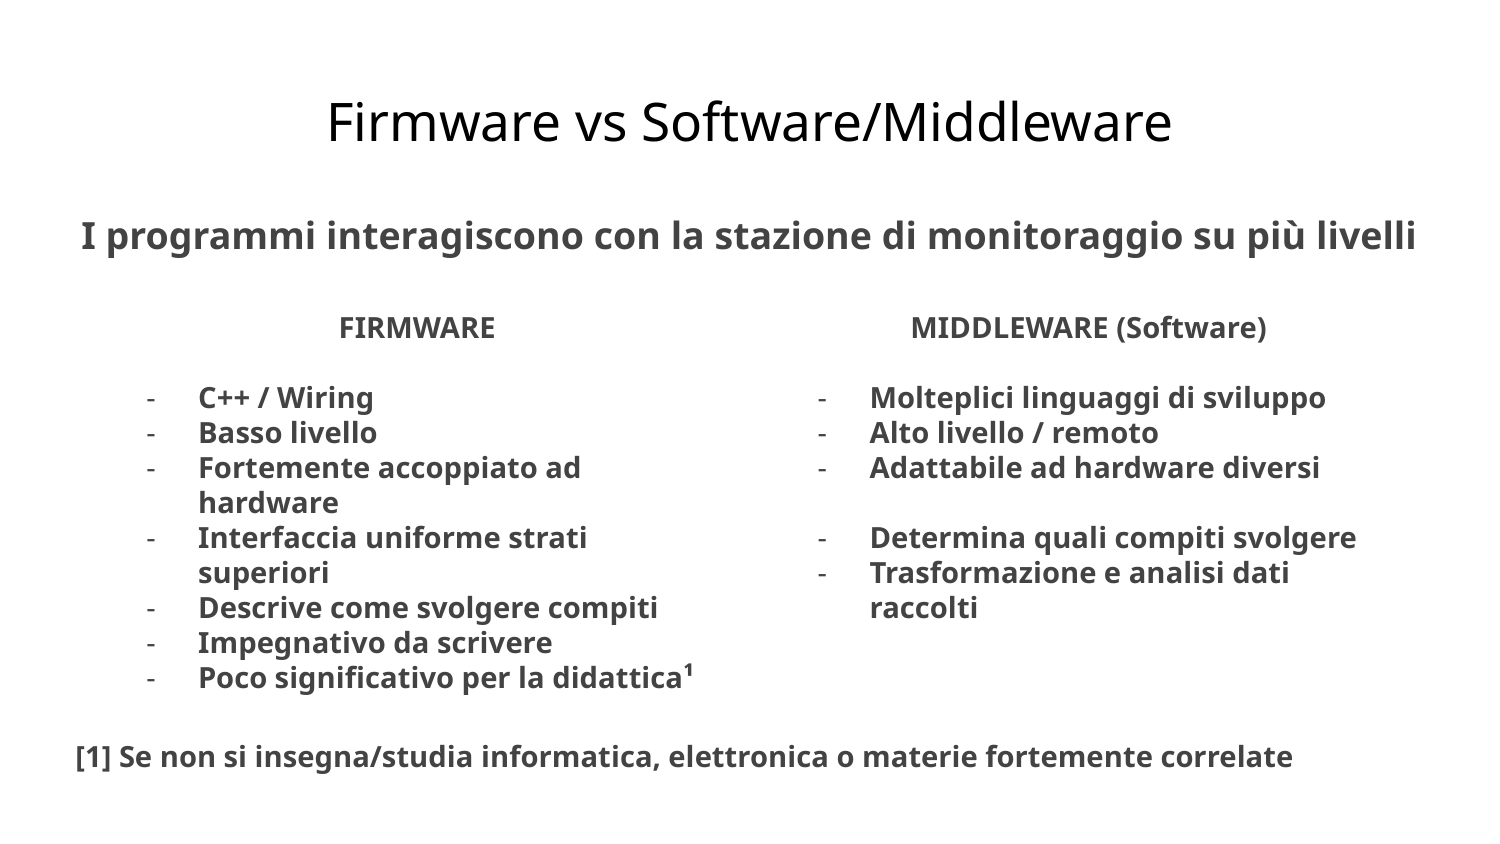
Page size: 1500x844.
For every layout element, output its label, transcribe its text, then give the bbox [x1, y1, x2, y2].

text_box I programmi interagiscono con la stazione di monitoraggio su più livelli [0, 197, 1500, 308]
text_box [1] Se non si insegna/studia informatica, elettronica o materie fortemente correlate [60, 722, 1398, 823]
text_box FIRMWARE C++ / Wiring Basso livello Fortemente accoppiato ad hardware Interfaccia uniforme strati superiori Descrive come svolgere compiti Impegnativo da scrivere Poco significativo per la didattica¹ [108, 308, 727, 710]
text_box MIDDLEWARE (Software) Molteplici linguaggi di sviluppo Alto livello / remoto Adattabile ad hardware diversi Determina quali compiti svolgere Trasformazione e analisi dati raccolti [779, 308, 1398, 640]
title Firmware vs Software/Middleware [51, 72, 1449, 167]
